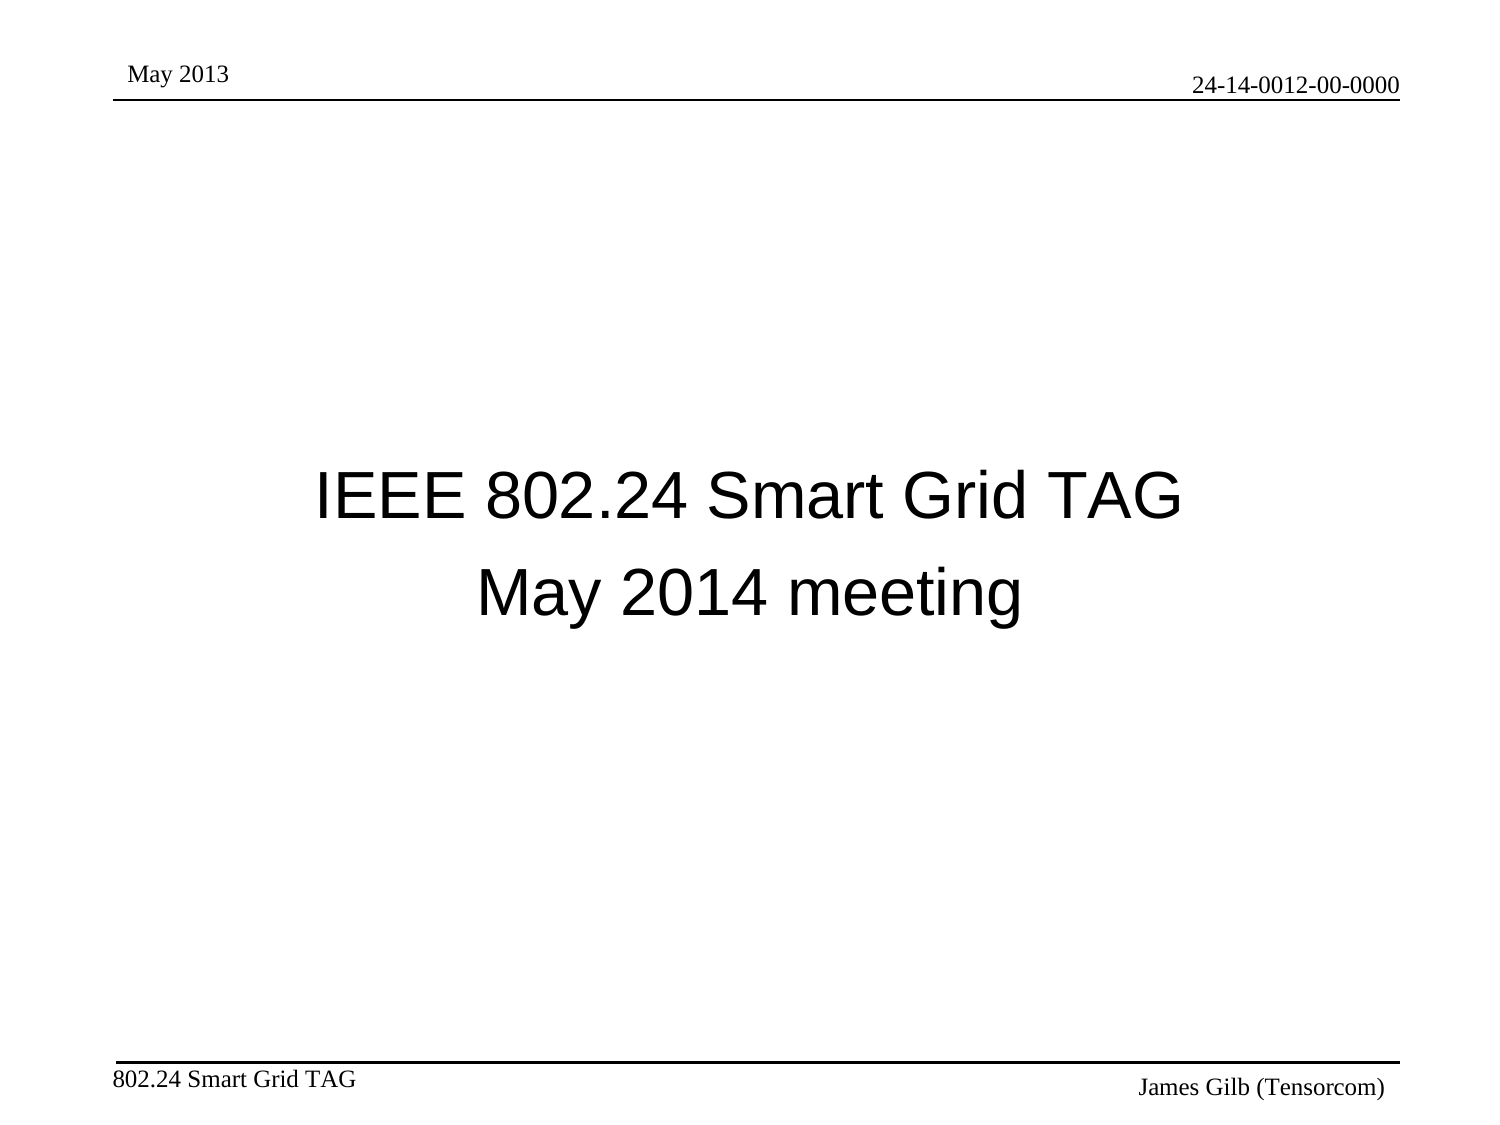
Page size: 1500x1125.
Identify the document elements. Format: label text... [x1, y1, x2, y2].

subtitle IEEE 802.24 Smart Grid TAG May 2014 meeting [112, 112, 1388, 968]
